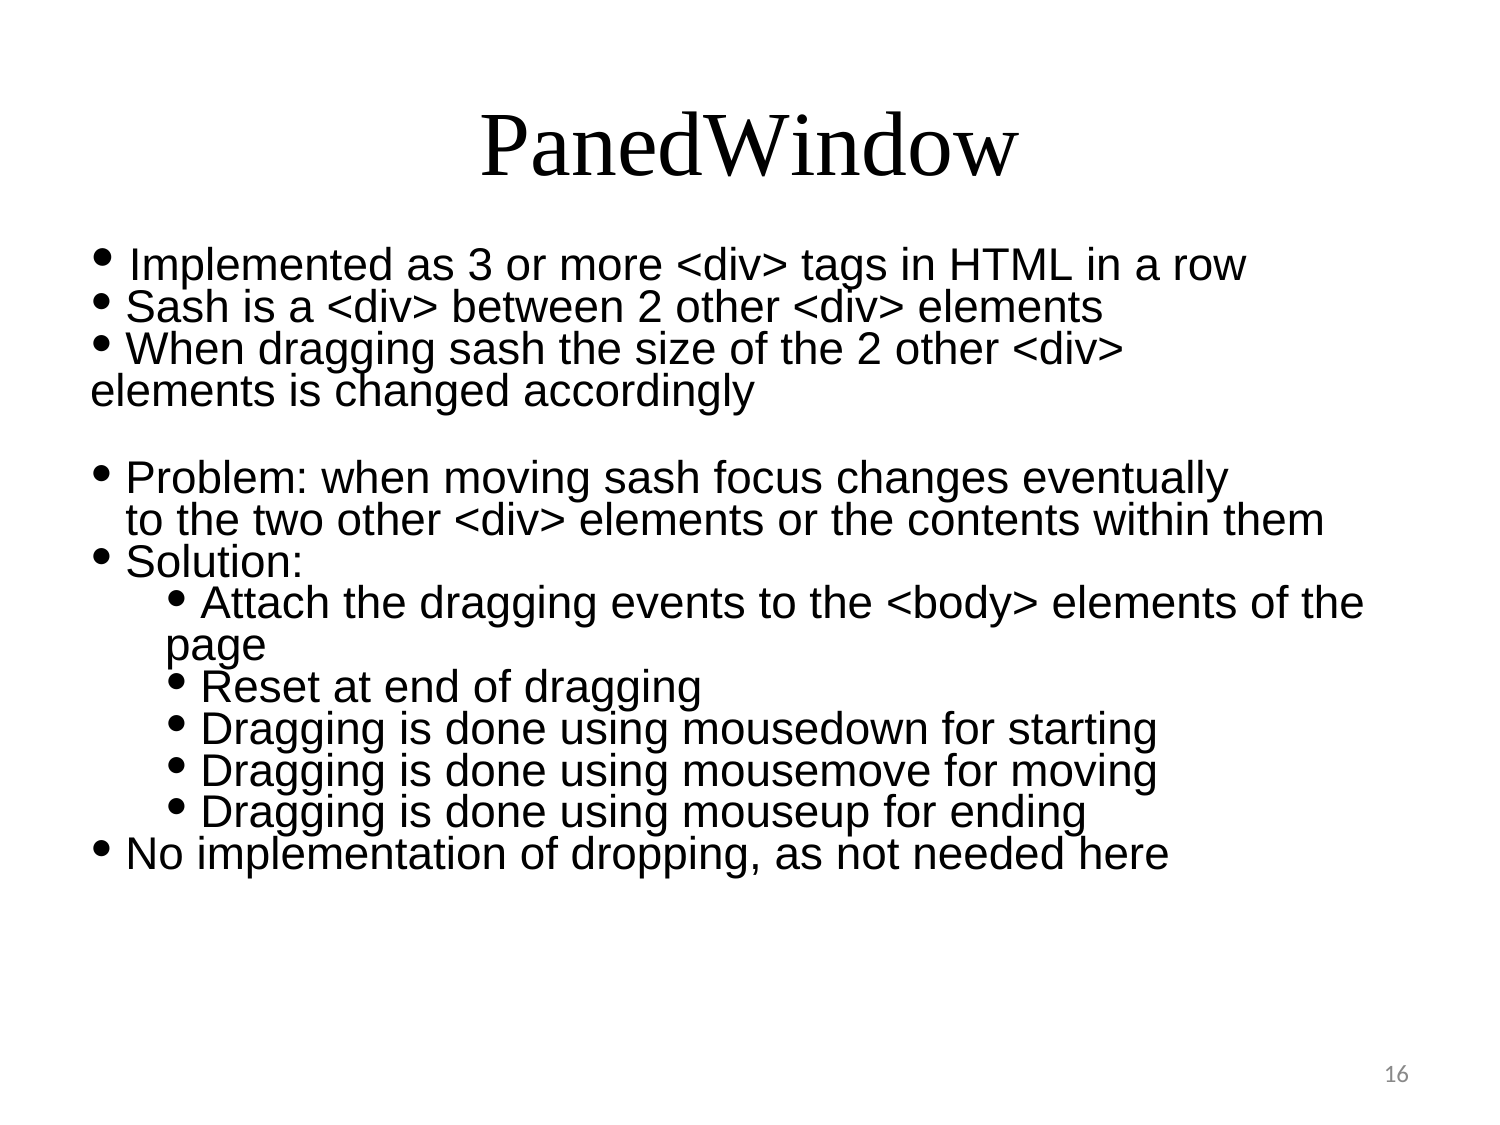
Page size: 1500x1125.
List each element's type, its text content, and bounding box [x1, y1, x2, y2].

text_box PanedWindow‏ [75, 45, 1426, 233]
text_box Implemented as 3 or more <div> tags in HTML in a row Sash is a <div> between 2 other <div> elements When dragging sash the size of the 2 other <div> elements is changed accordingly Problem: when moving sash focus changes eventually to the two other <div> elements or the contents within them Solution: Attach the dragging events to the <body> elements of the page Reset at end of dragging Dragging is done using mousedown for starting Dragging is done using mousemove for moving Dragging is done using mouseup for ending No implementation of dropping, as not needed here [75, 236, 1426, 1004]
